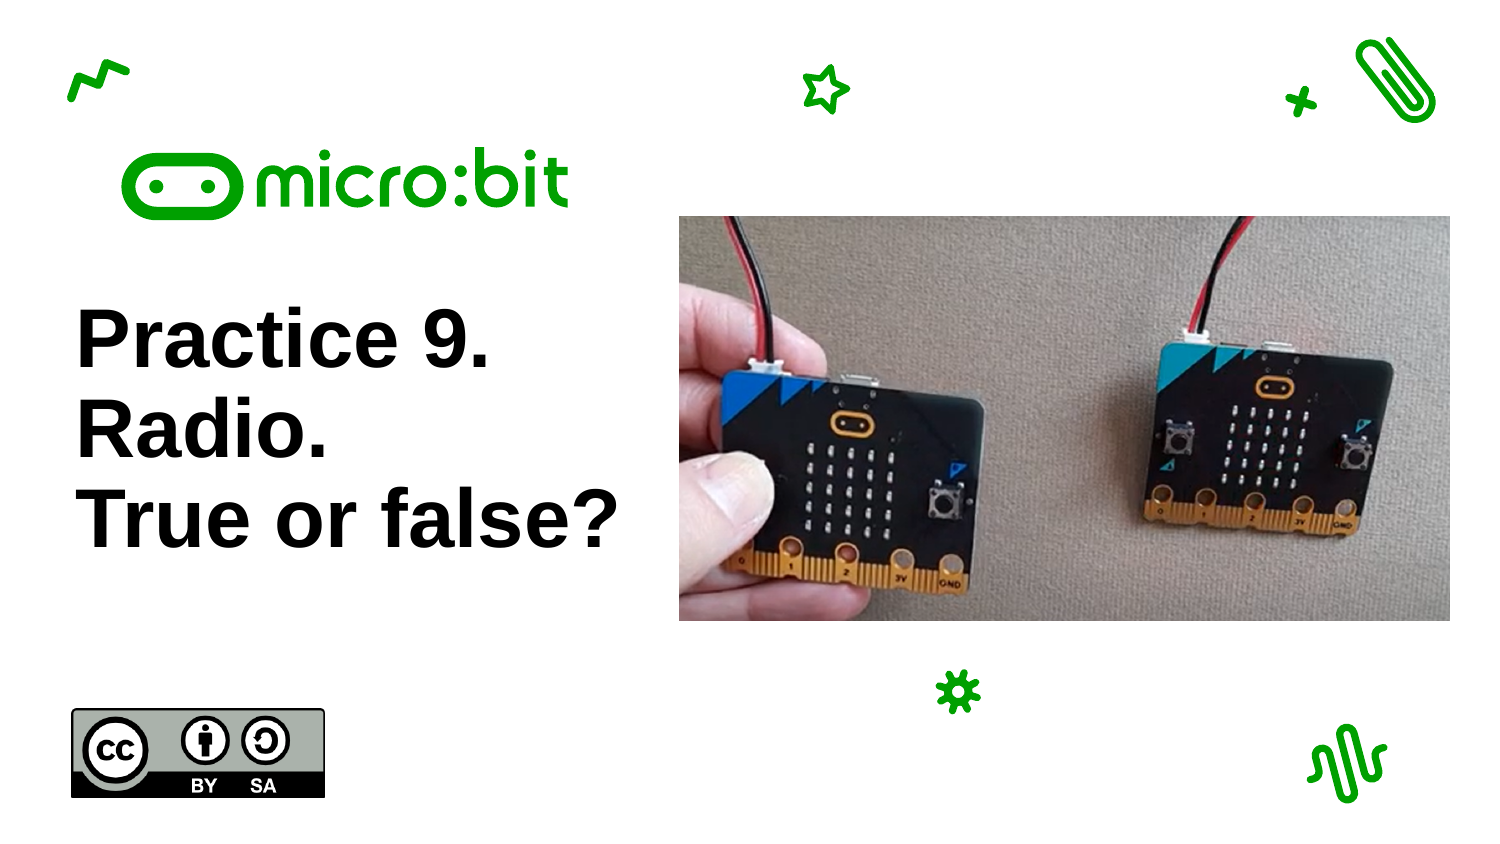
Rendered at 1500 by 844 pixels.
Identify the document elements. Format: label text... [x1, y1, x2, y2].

picture [71, 708, 325, 798]
picture [1297, 714, 1397, 813]
picture [679, 216, 1450, 621]
picture [802, 63, 851, 115]
picture [1279, 80, 1323, 124]
picture [66, 58, 131, 103]
picture [935, 669, 981, 715]
title Practice 9. Radio. True or false? [75, 295, 679, 477]
picture [1351, 25, 1442, 136]
